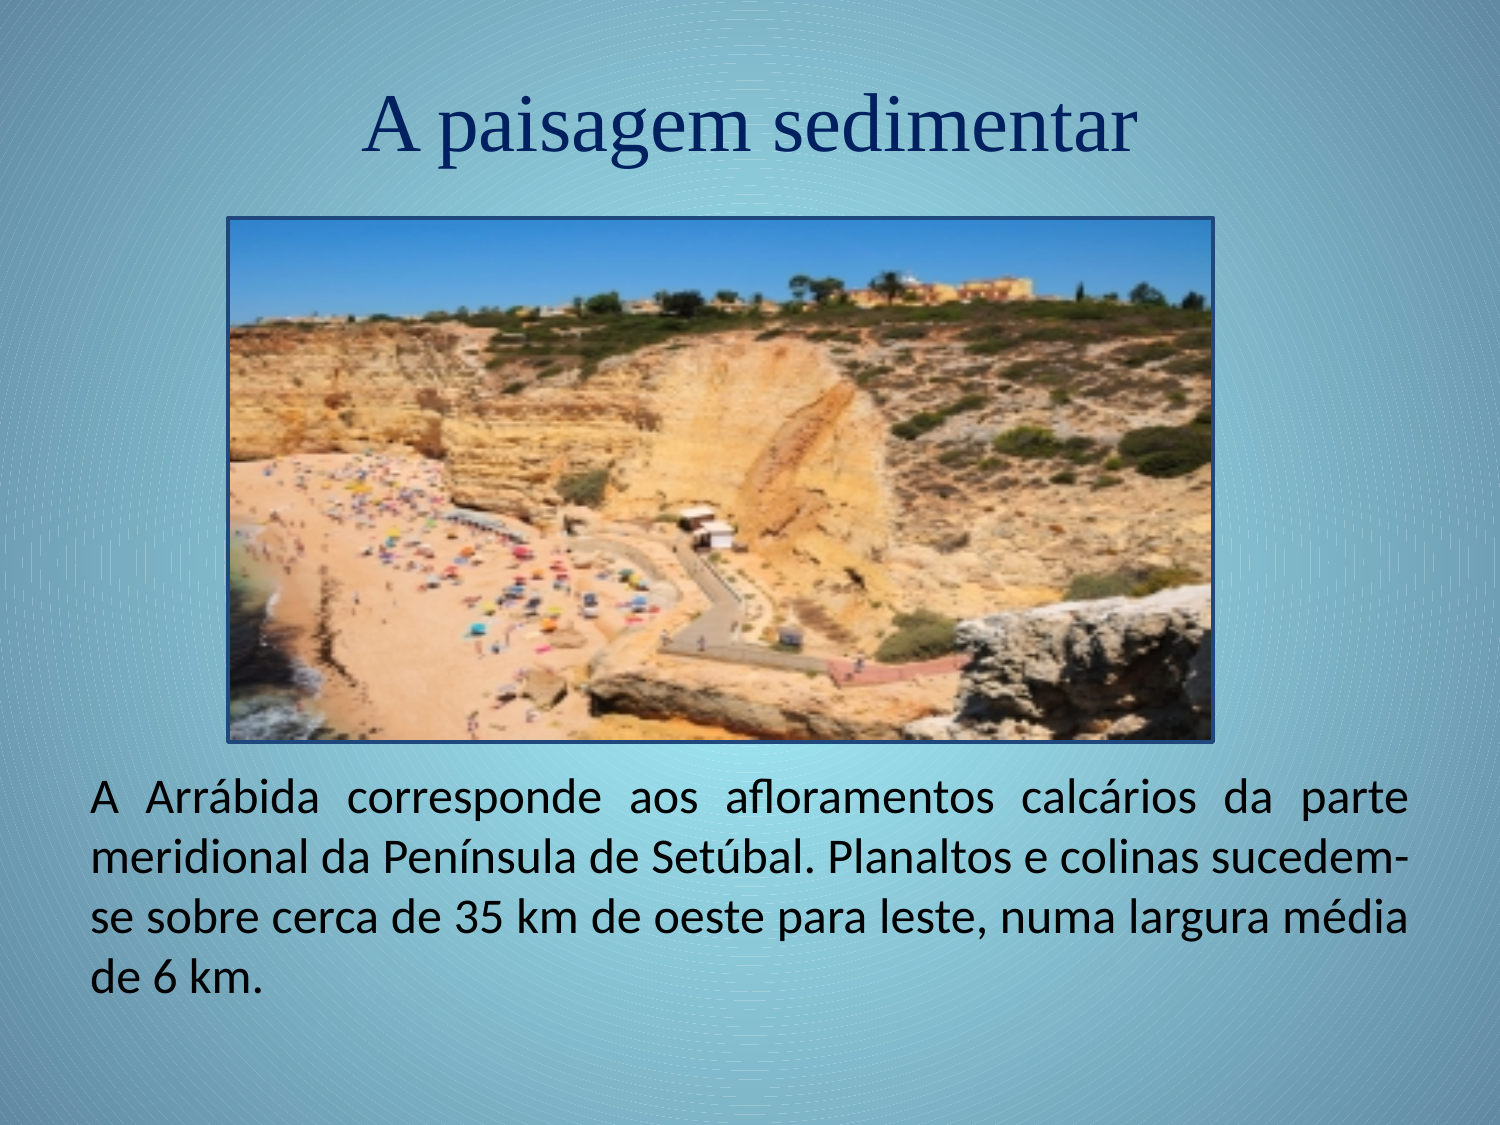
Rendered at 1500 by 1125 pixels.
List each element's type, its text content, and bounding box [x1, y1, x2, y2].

title A paisagem sedimentar [75, 45, 1426, 192]
picture [230, 219, 1211, 740]
list A Arrábida corresponde aos afloramentos calcários da parte meridional da Península de Setúbal. Planaltos e colinas sucedem-se sobre cerca de 35 km de oeste para leste, numa largura média de 6 km. [75, 756, 1426, 1057]
